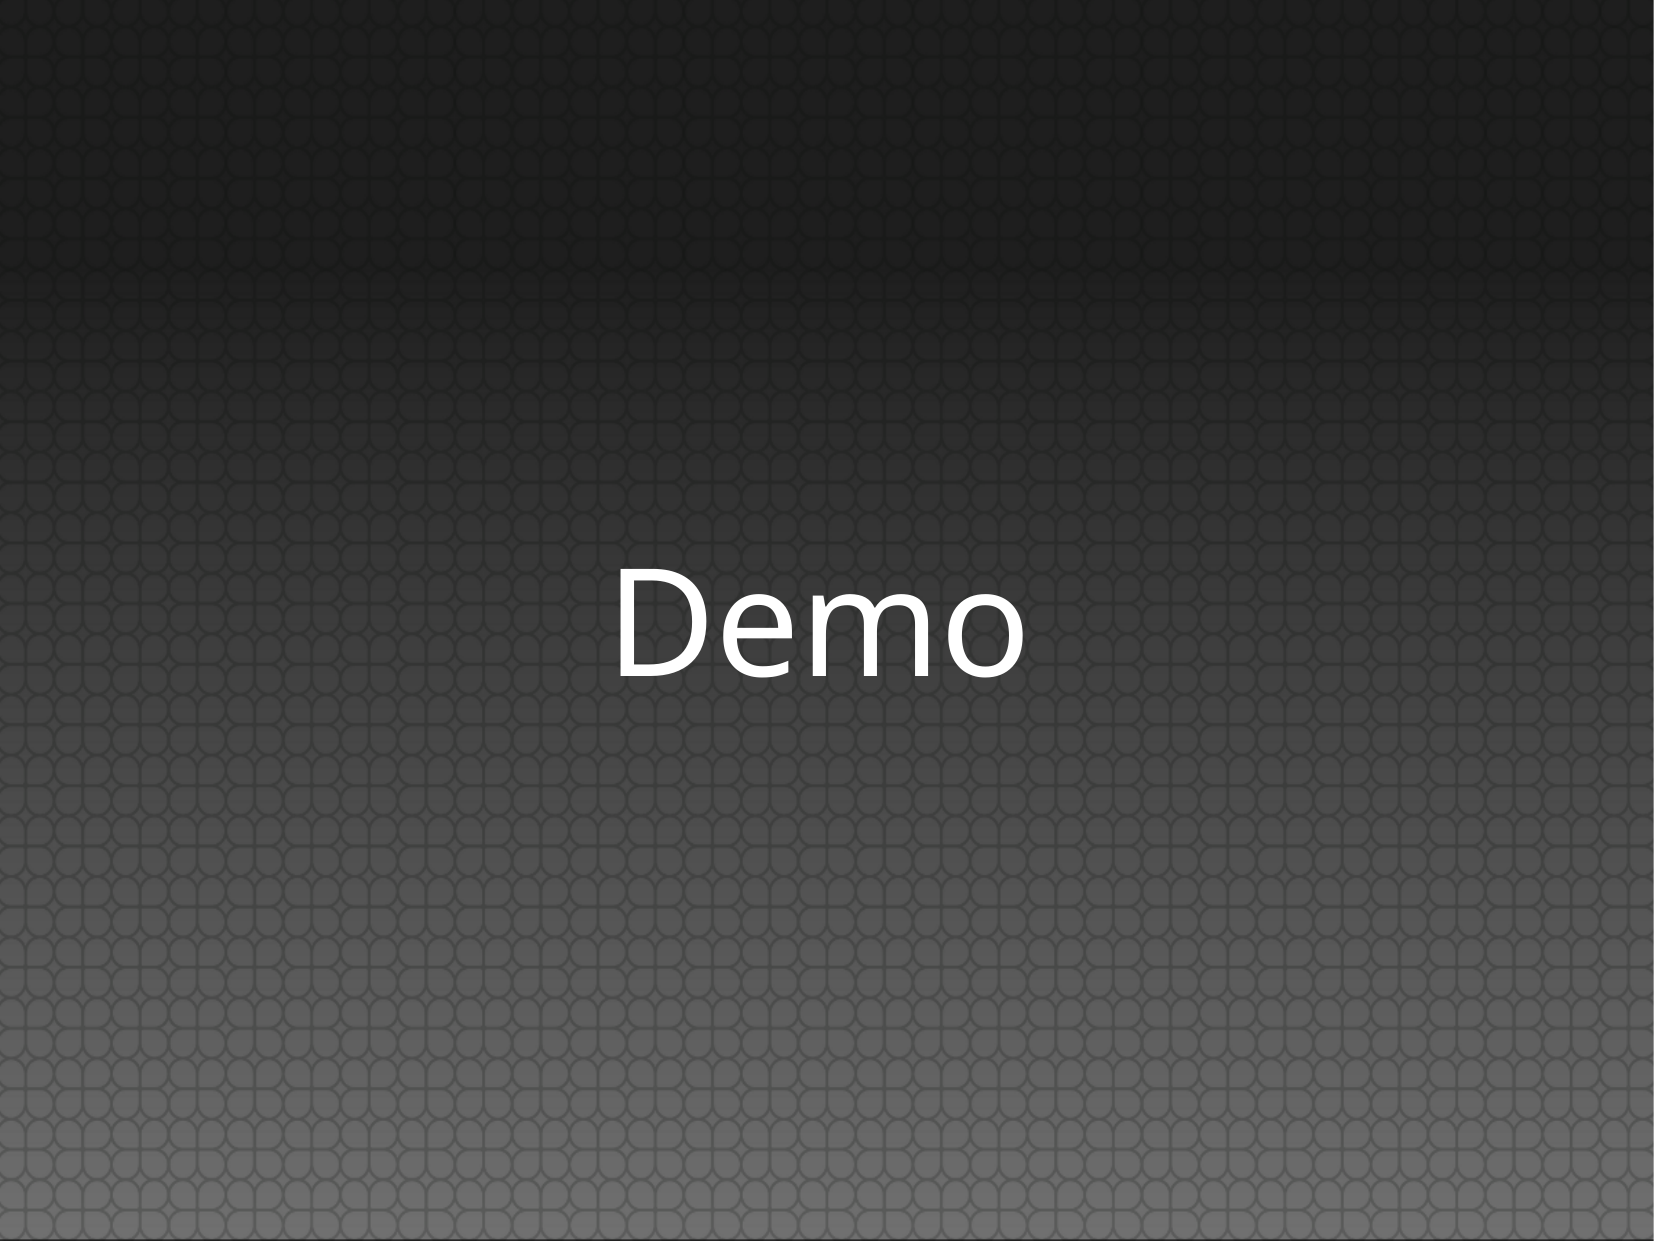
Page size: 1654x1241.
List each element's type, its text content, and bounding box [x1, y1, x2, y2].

picture [0, 0, 1654, 1241]
title Demo [75, 525, 1564, 713]
